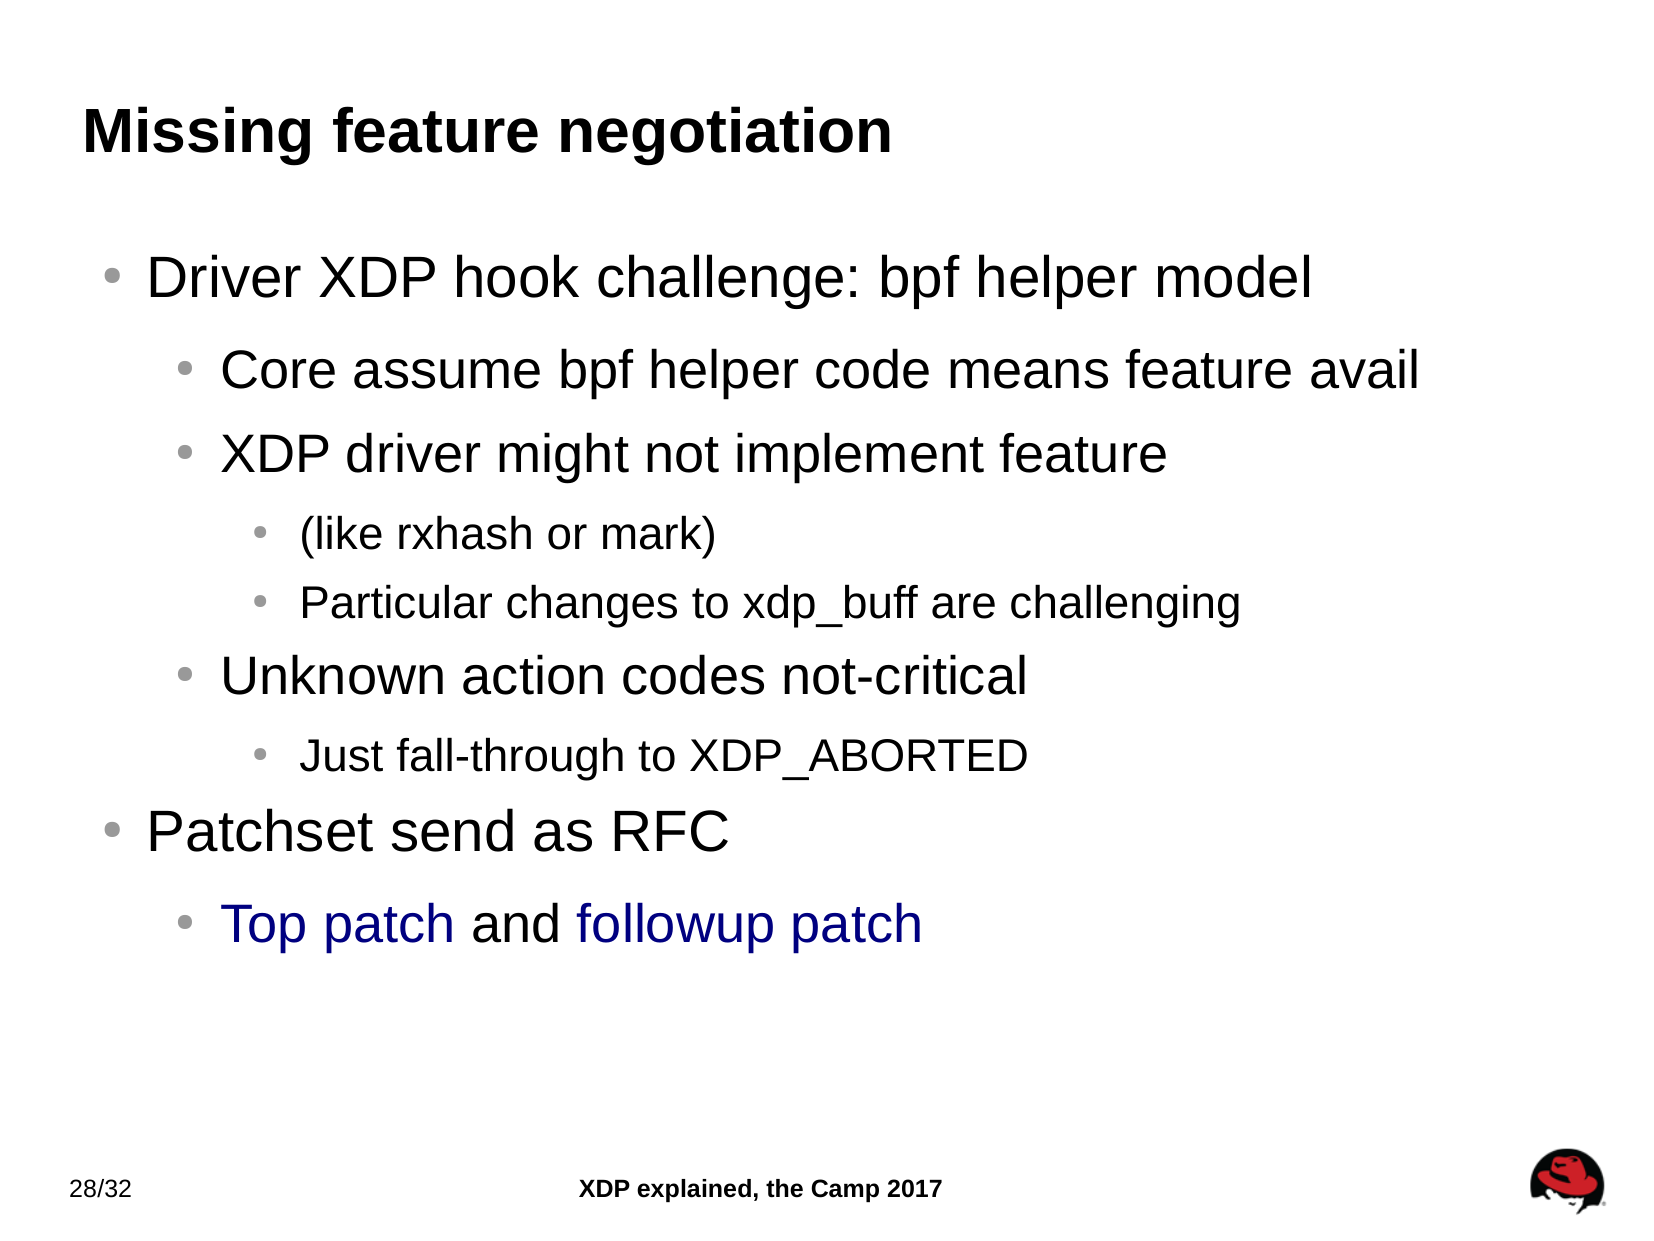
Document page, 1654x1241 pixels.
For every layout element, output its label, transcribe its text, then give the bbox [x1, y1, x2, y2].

list Driver XDP hook challenge: bpf helper model Core assume bpf helper code means feature avail XDP driver might not implement feature (like rxhash or mark) Particular changes to xdp_buff are challenging Unknown action codes not-critical Just fall-through to XDP_ABORTED Patchset send as RFC Top patch and followup patch [86, 244, 1575, 1039]
picture [1529, 1146, 1612, 1224]
title Missing feature negotiation [82, 37, 1571, 226]
